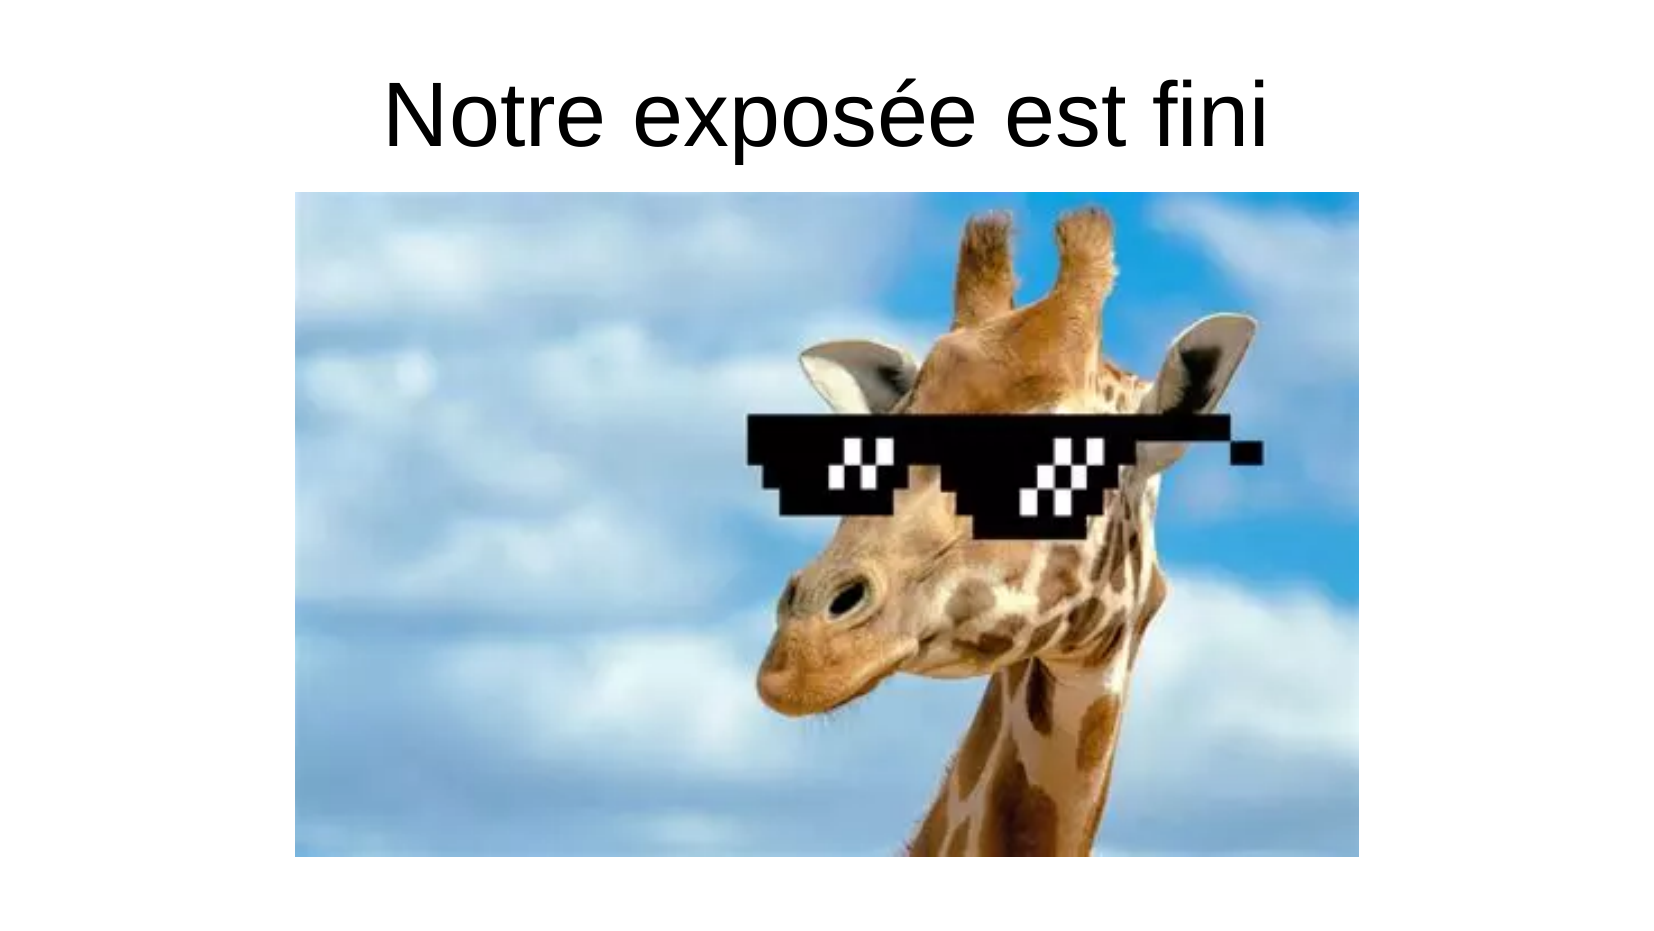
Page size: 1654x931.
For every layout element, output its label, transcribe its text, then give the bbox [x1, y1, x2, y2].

picture [295, 192, 1359, 857]
title Notre exposée est fini [82, 37, 1571, 193]
